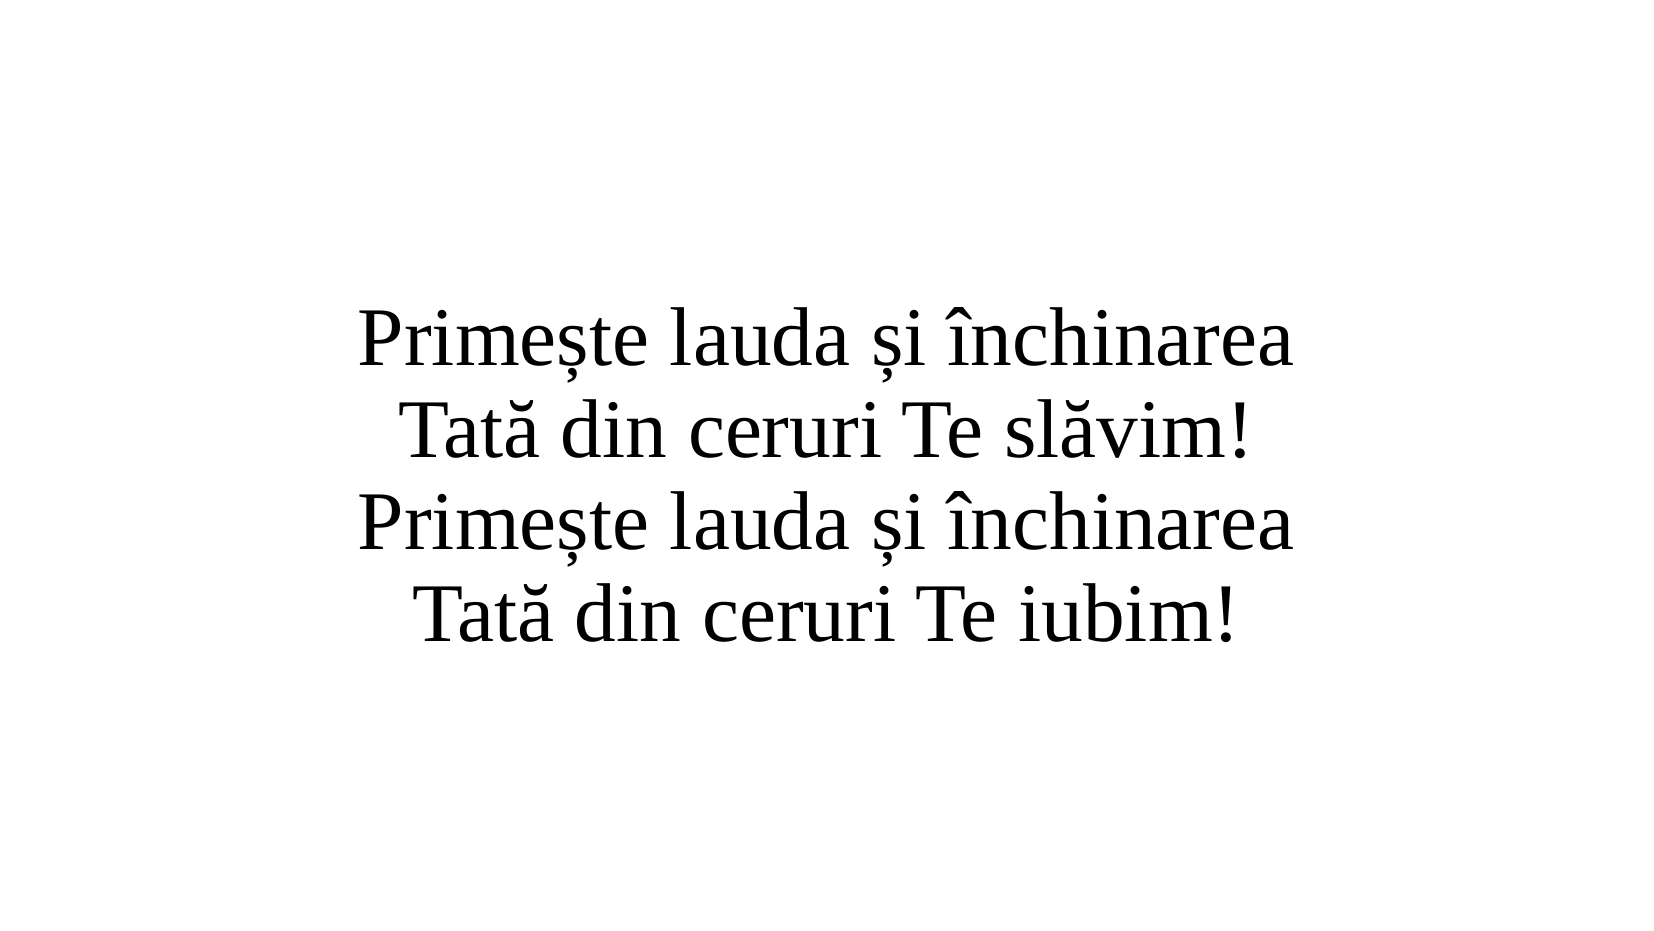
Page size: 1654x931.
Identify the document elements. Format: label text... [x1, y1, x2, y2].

subtitle Primește lauda și închinarea Tată din ceruri Te slăvim! Primește lauda și închinarea Tată din ceruri Te iubim! [165, 205, 1489, 745]
